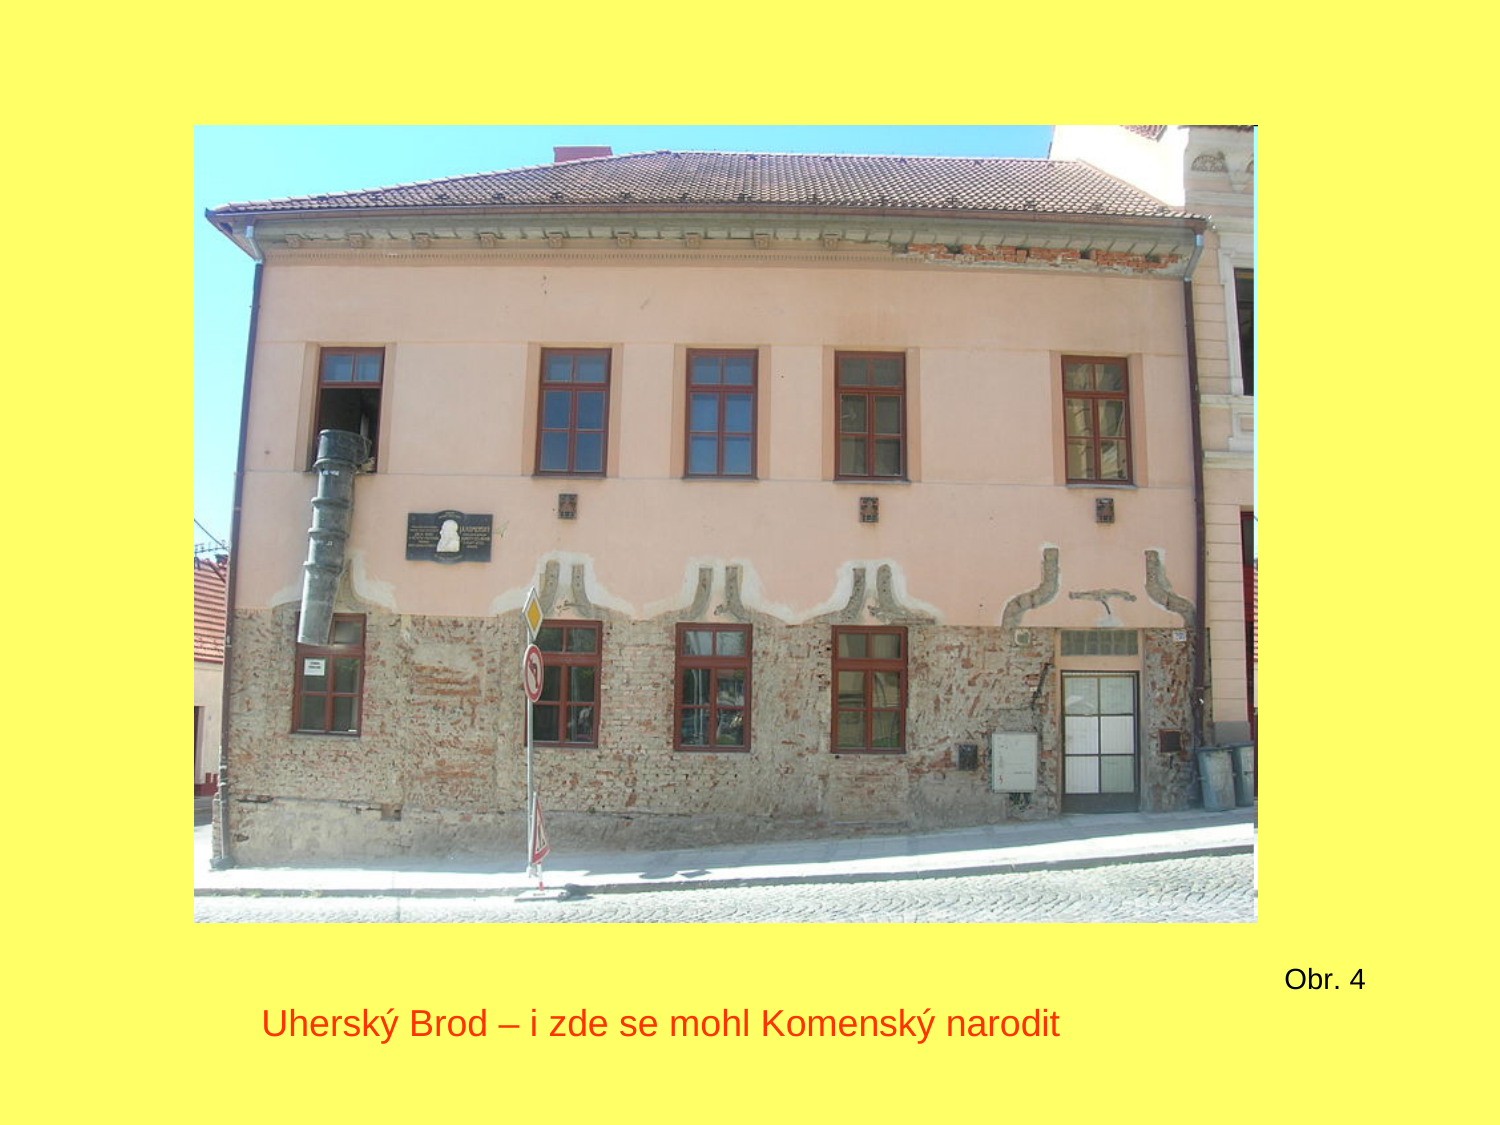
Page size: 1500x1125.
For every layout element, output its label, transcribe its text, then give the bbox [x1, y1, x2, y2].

text_box Uherský Brod – i zde se mohl Komenský narodit [120, 990, 1084, 1052]
picture [194, 125, 1258, 923]
text_box Obr. 4 [1269, 952, 1381, 1003]
